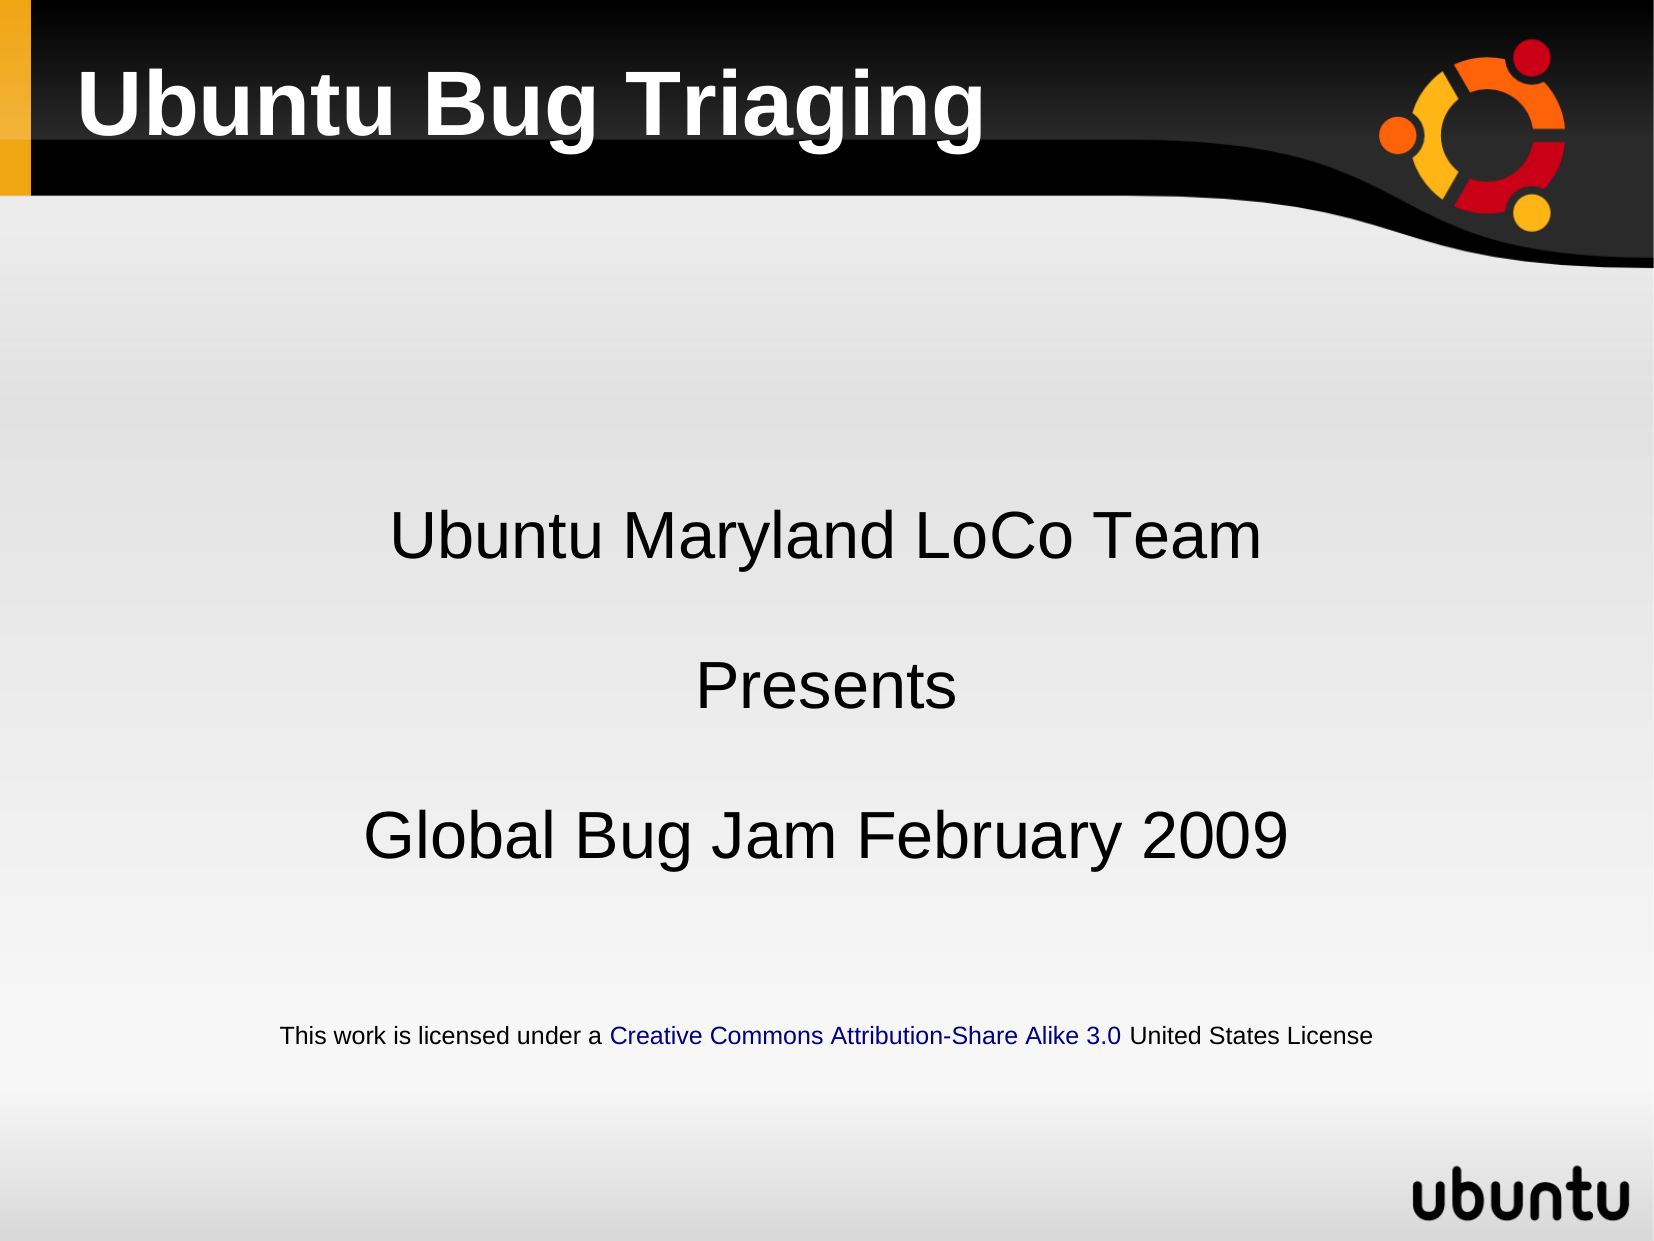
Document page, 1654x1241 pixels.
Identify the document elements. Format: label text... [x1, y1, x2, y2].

title Ubuntu Bug Triaging [76, 0, 1565, 208]
subtitle Ubuntu Maryland LoCo Team Presents Global Bug Jam February 2009 This work is licensed under a Creative Commons Attribution-Share Alike 3.0 United States License [82, 290, 1571, 1109]
picture [0, 0, 1654, 1241]
